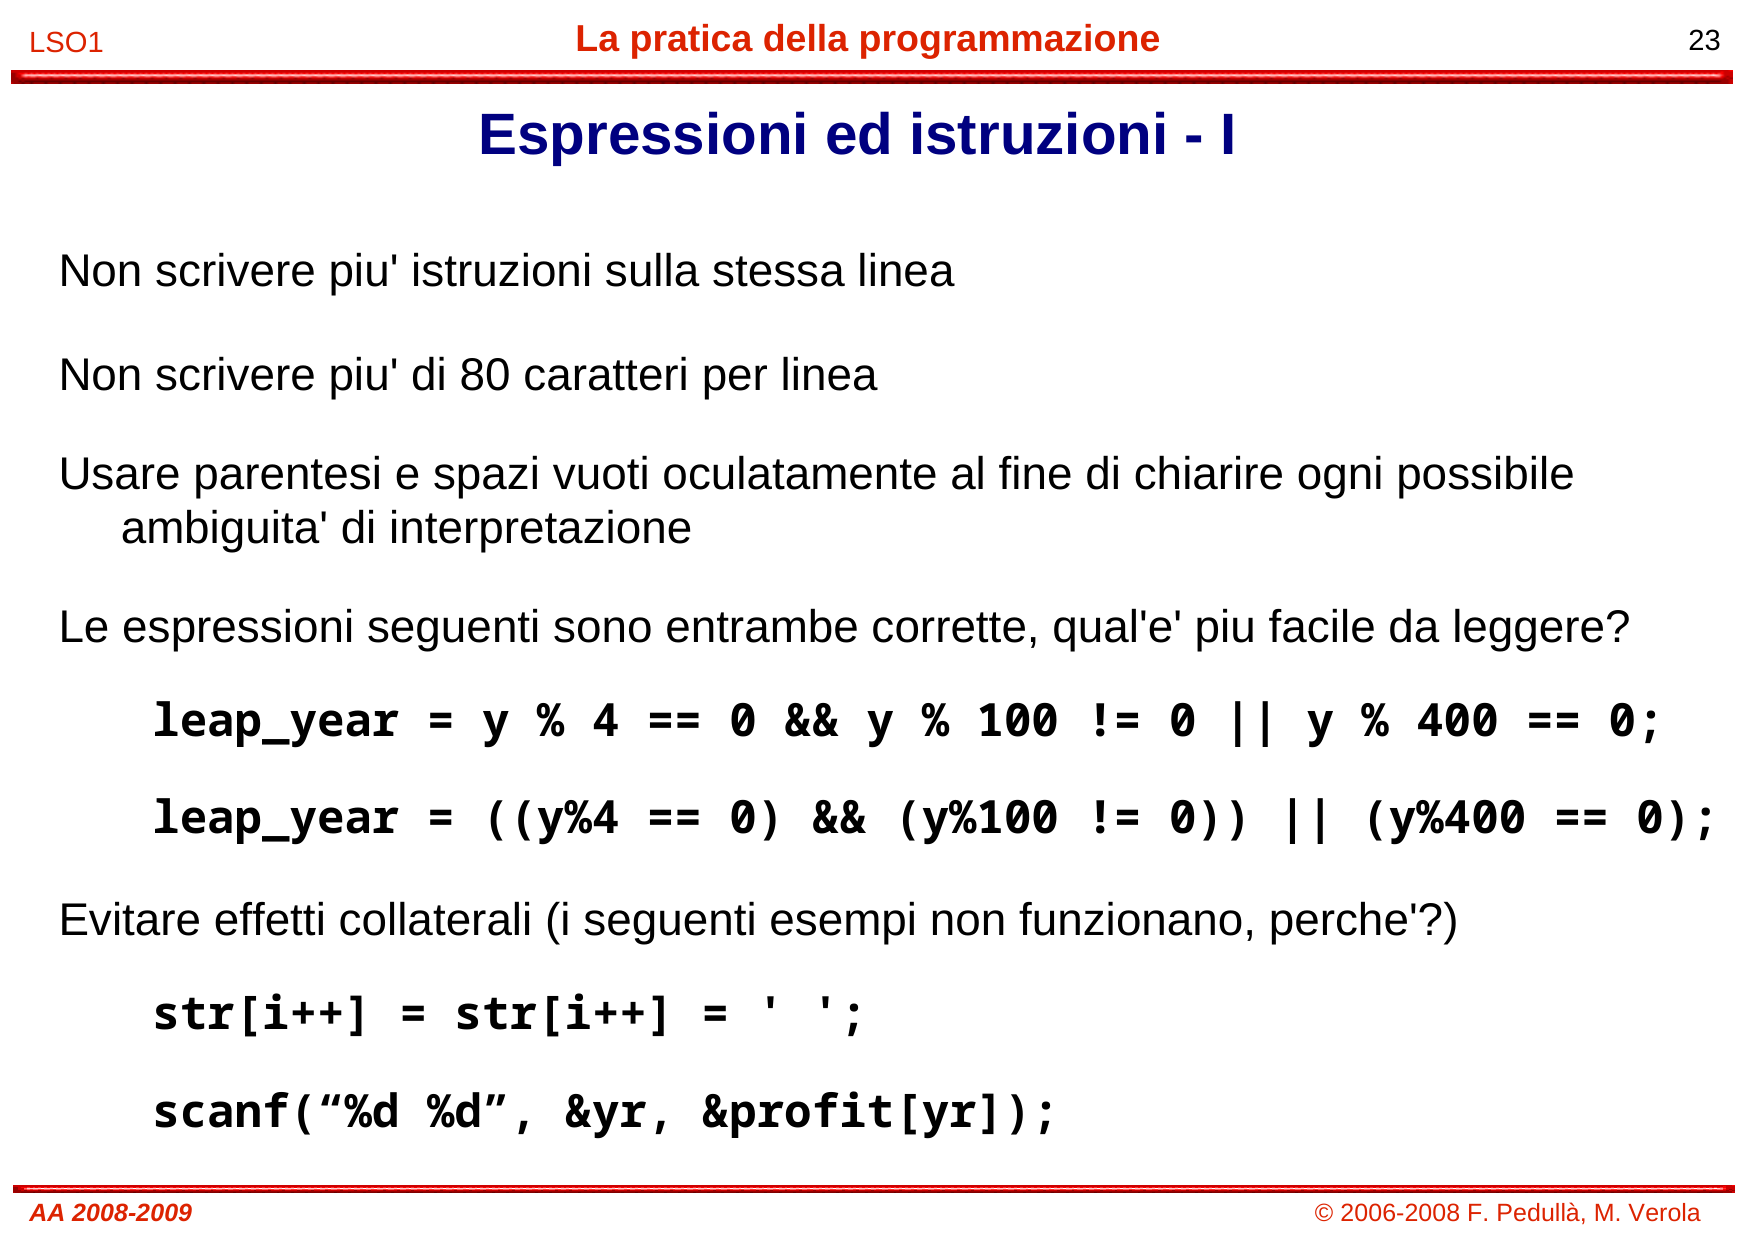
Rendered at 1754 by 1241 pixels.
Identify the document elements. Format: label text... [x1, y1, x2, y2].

picture [11, 70, 1733, 84]
list Non scrivere piu' istruzioni sulla stessa linea Non scrivere piu' di 80 caratteri per linea Usare parentesi e spazi vuoti oculatamente al fine di chiarire ogni possibile ambiguita' di interpretazione Le espressioni seguenti sono entrambe corrette, qual'e' piu facile da leggere? leap_year = y % 4 == 0 && y % 100 != 0 || y % 400 == 0; leap_year = ((y%4 == 0) && (y%100 != 0)) || (y%400 == 0); Evitare effetti collaterali (i seguenti esempi non funzionano, perche'?) str[i++] = str[i++] = ' '; scanf(“%d %d”, &yr, &profit[yr]); [58, 244, 1747, 1100]
picture [13, 1185, 1735, 1193]
text_box Espressioni ed istruzioni - I [386, 98, 1330, 187]
